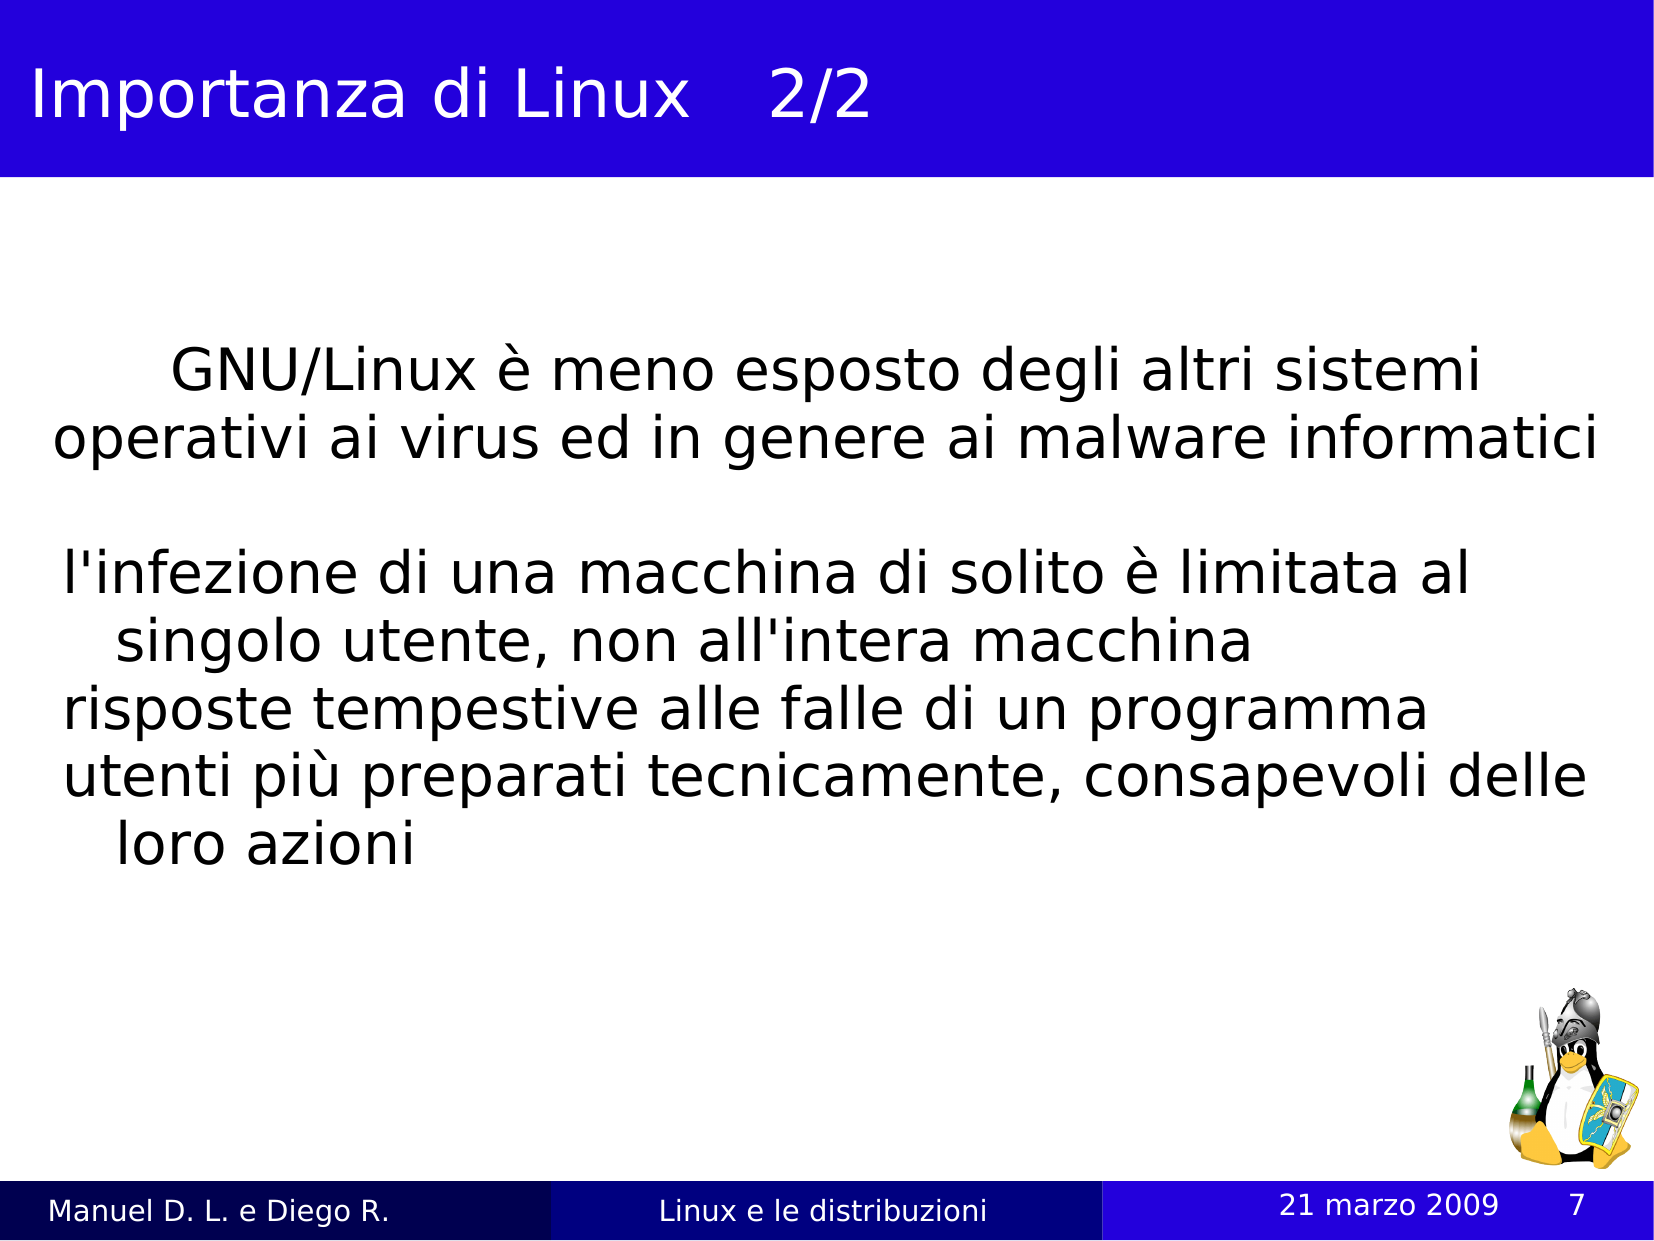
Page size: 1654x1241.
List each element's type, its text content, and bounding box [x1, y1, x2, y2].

title Importanza di Linux 2/2 [29, 0, 1518, 193]
text_box GNU/Linux è meno esposto degli altri sistemi operativi ai virus ed in genere ai malware informatici l'infezione di una macchina di solito è limitata al singolo utente, non all'intera macchina risposte tempestive alle falle di un programma utenti più preparati tecnicamente, consapevoli delle loro azioni [29, 329, 1625, 886]
picture [1509, 988, 1639, 1169]
